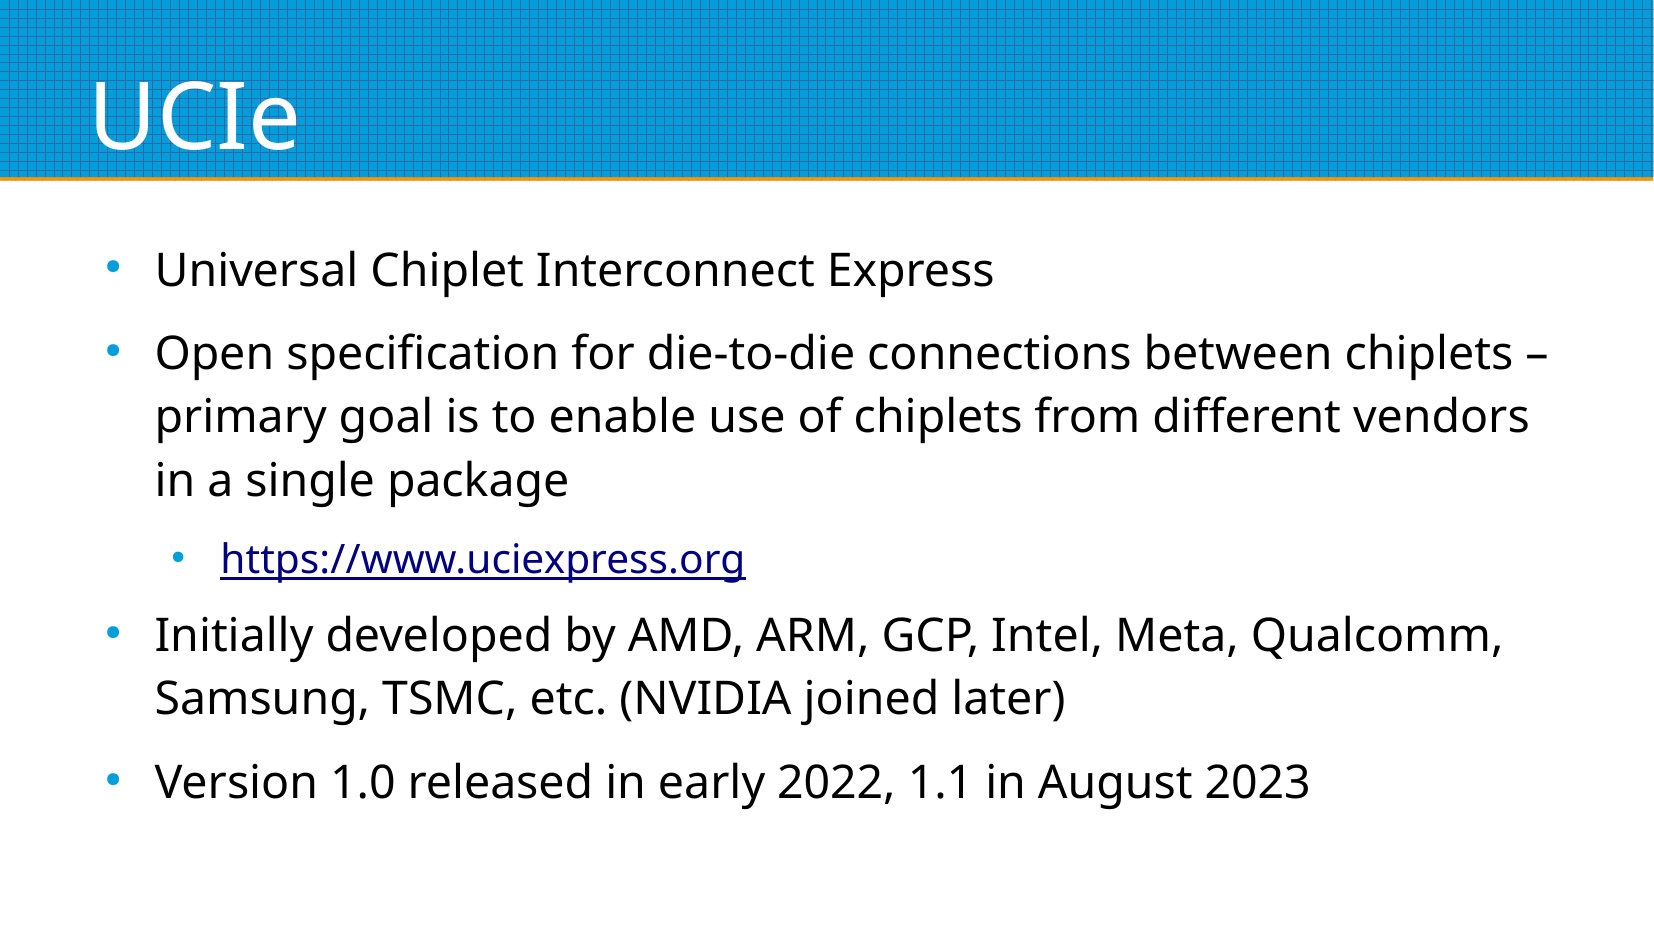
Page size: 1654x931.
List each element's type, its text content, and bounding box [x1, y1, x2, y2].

title UCIe [88, 14, 1565, 178]
list Universal Chiplet Interconnect Express Open specification for die-to-die connections between chiplets – primary goal is to enable use of chiplets from different vendors in a single package https://www.uciexpress.org Initially developed by AMD, ARM, GCP, Intel, Meta, Qualcomm, Samsung, TSMC, etc. (NVIDIA joined later) Version 1.0 released in early 2022, 1.1 in August 2023 [88, 236, 1565, 813]
